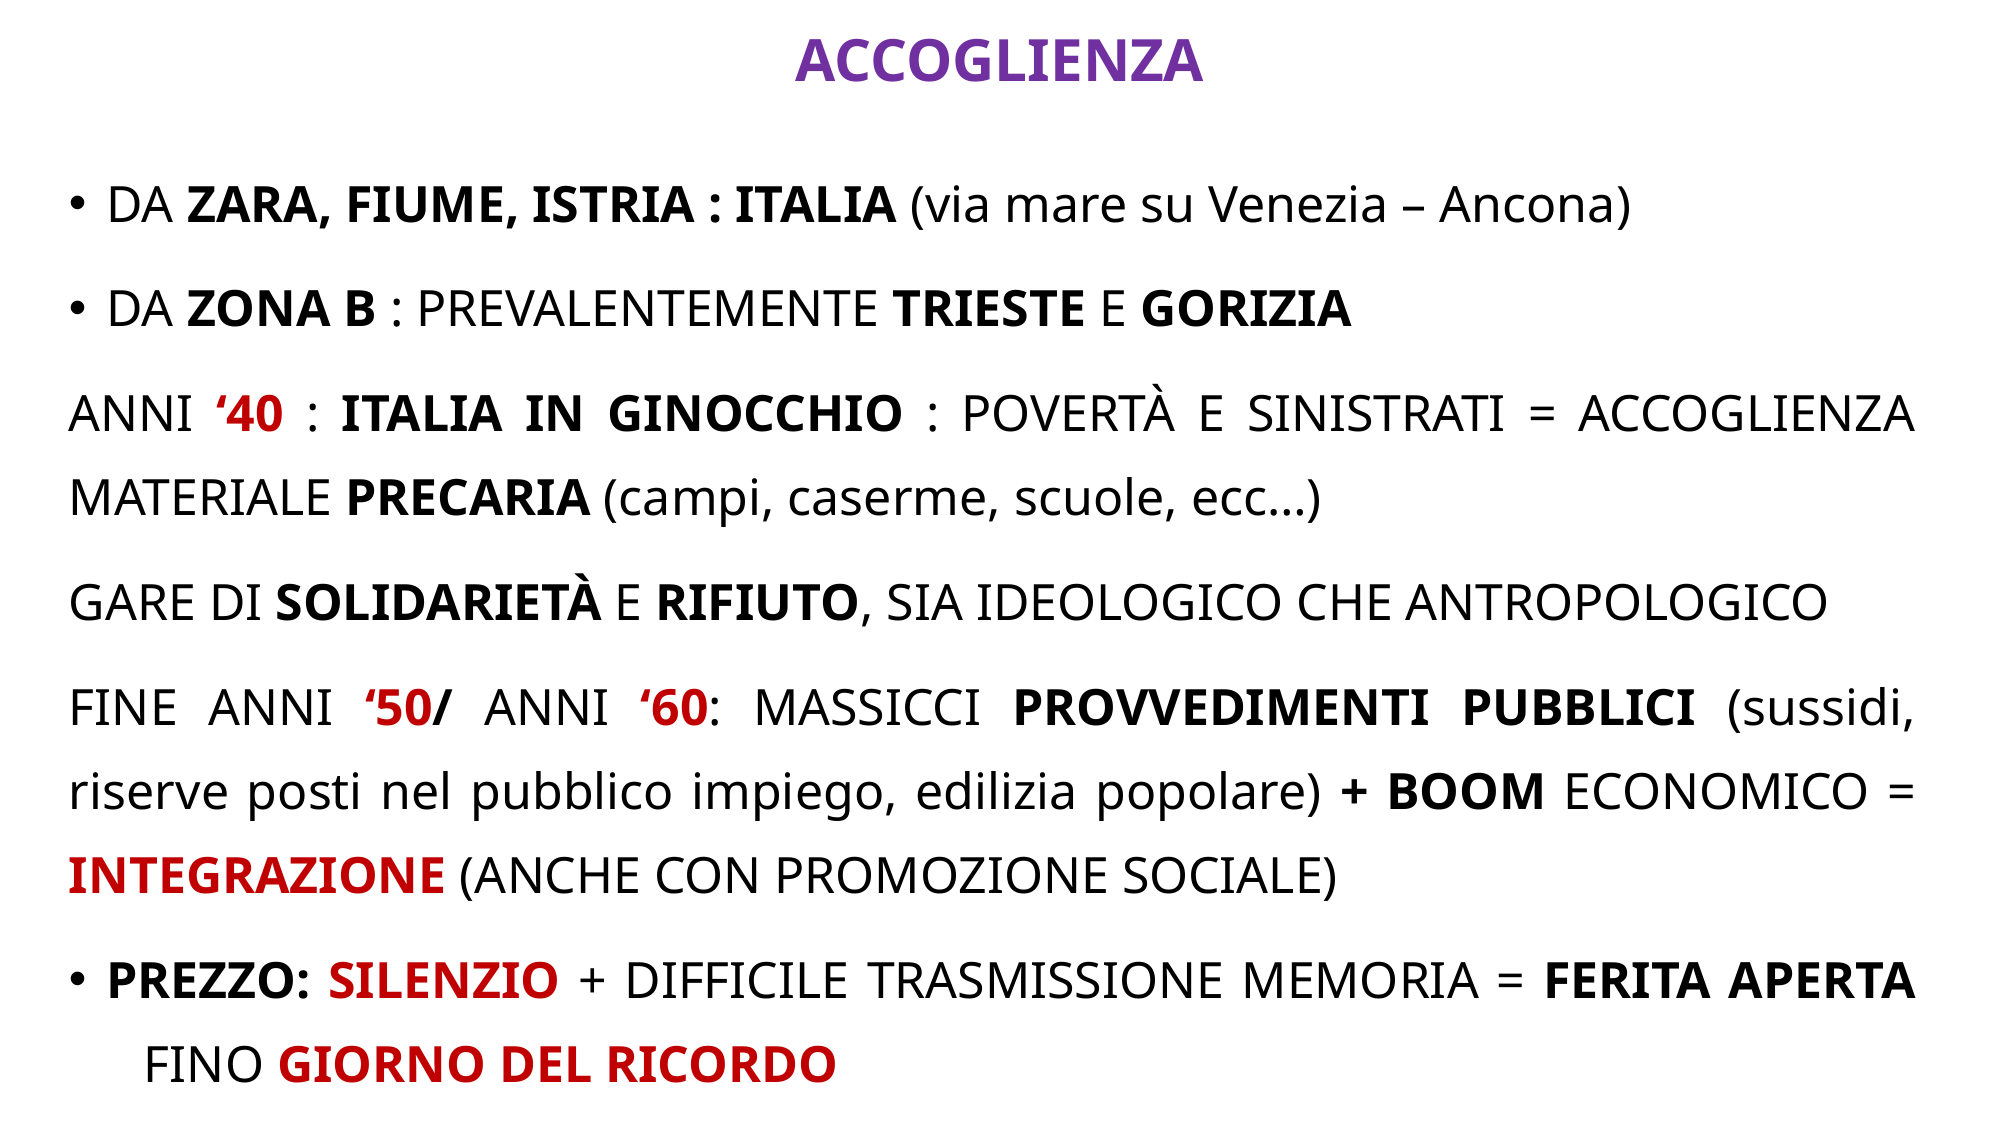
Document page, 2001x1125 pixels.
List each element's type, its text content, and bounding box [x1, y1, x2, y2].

title ACCOGLIENZA [137, 13, 1863, 112]
list DA ZARA, FIUME, ISTRIA : ITALIA (via mare su Venezia – Ancona) DA ZONA B : PREVALENTEMENTE TRIESTE E GORIZIA ANNI ‘40 : ITALIA IN GINOCCHIO : POVERTÀ E SINISTRATI = ACCOGLIENZA MATERIALE PRECARIA (campi, caserme, scuole, ecc…) GARE DI SOLIDARIETÀ E RIFIUTO, SIA IDEOLOGICO CHE ANTROPOLOGICO FINE ANNI ‘50/ ANNI ‘60: MASSICCI PROVVEDIMENTI PUBBLICI (sussidi, riserve posti nel pubblico impiego, edilizia popolare) + BOOM ECONOMICO = INTEGRAZIONE (ANCHE CON PROMOZIONE SOCIALE) PREZZO: SILENZIO + DIFFICILE TRASMISSIONE MEMORIA = FERITA APERTA FINO GIORNO DEL RICORDO [54, 140, 1932, 1112]
